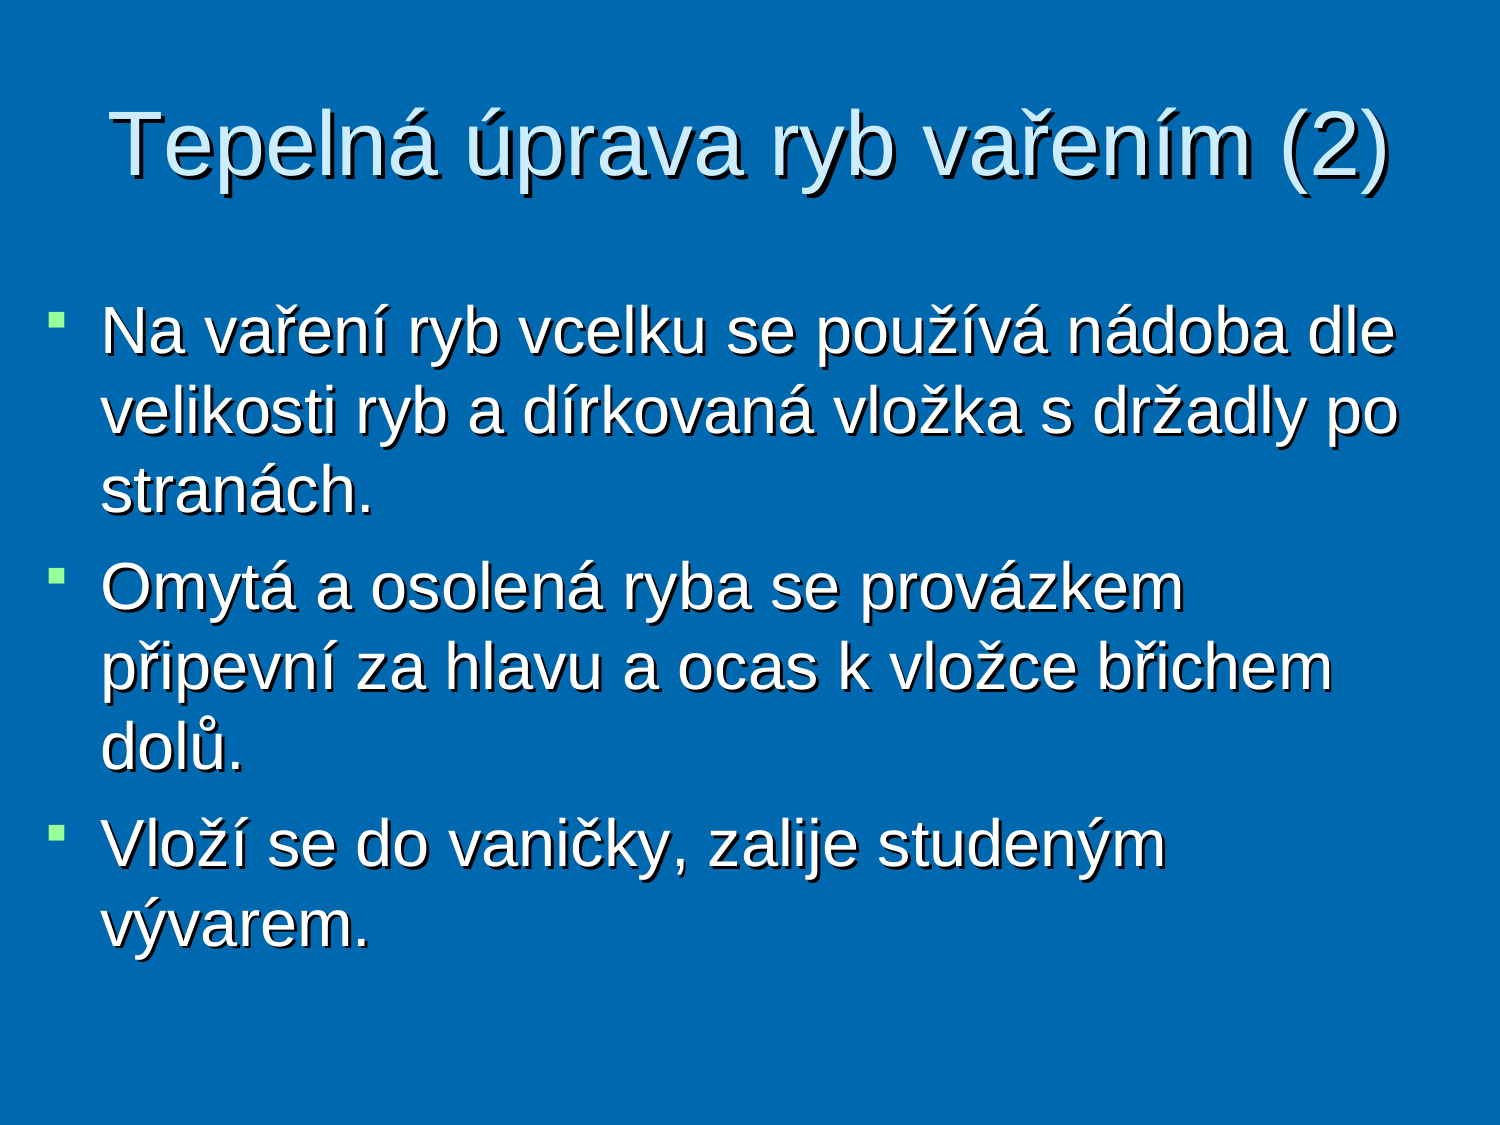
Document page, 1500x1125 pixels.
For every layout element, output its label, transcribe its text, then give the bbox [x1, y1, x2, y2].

list Na vaření ryb vcelku se používá nádoba dle velikosti ryb a dírkovaná vložka s držadly po stranách. Omytá a osolená ryba se provázkem připevní za hlavu a ocas k vložce břichem dolů. Vloží se do vaničky, zalije studeným vývarem. [29, 278, 1447, 1006]
title Tepelná úprava ryb vařením (2) [75, 45, 1426, 233]
